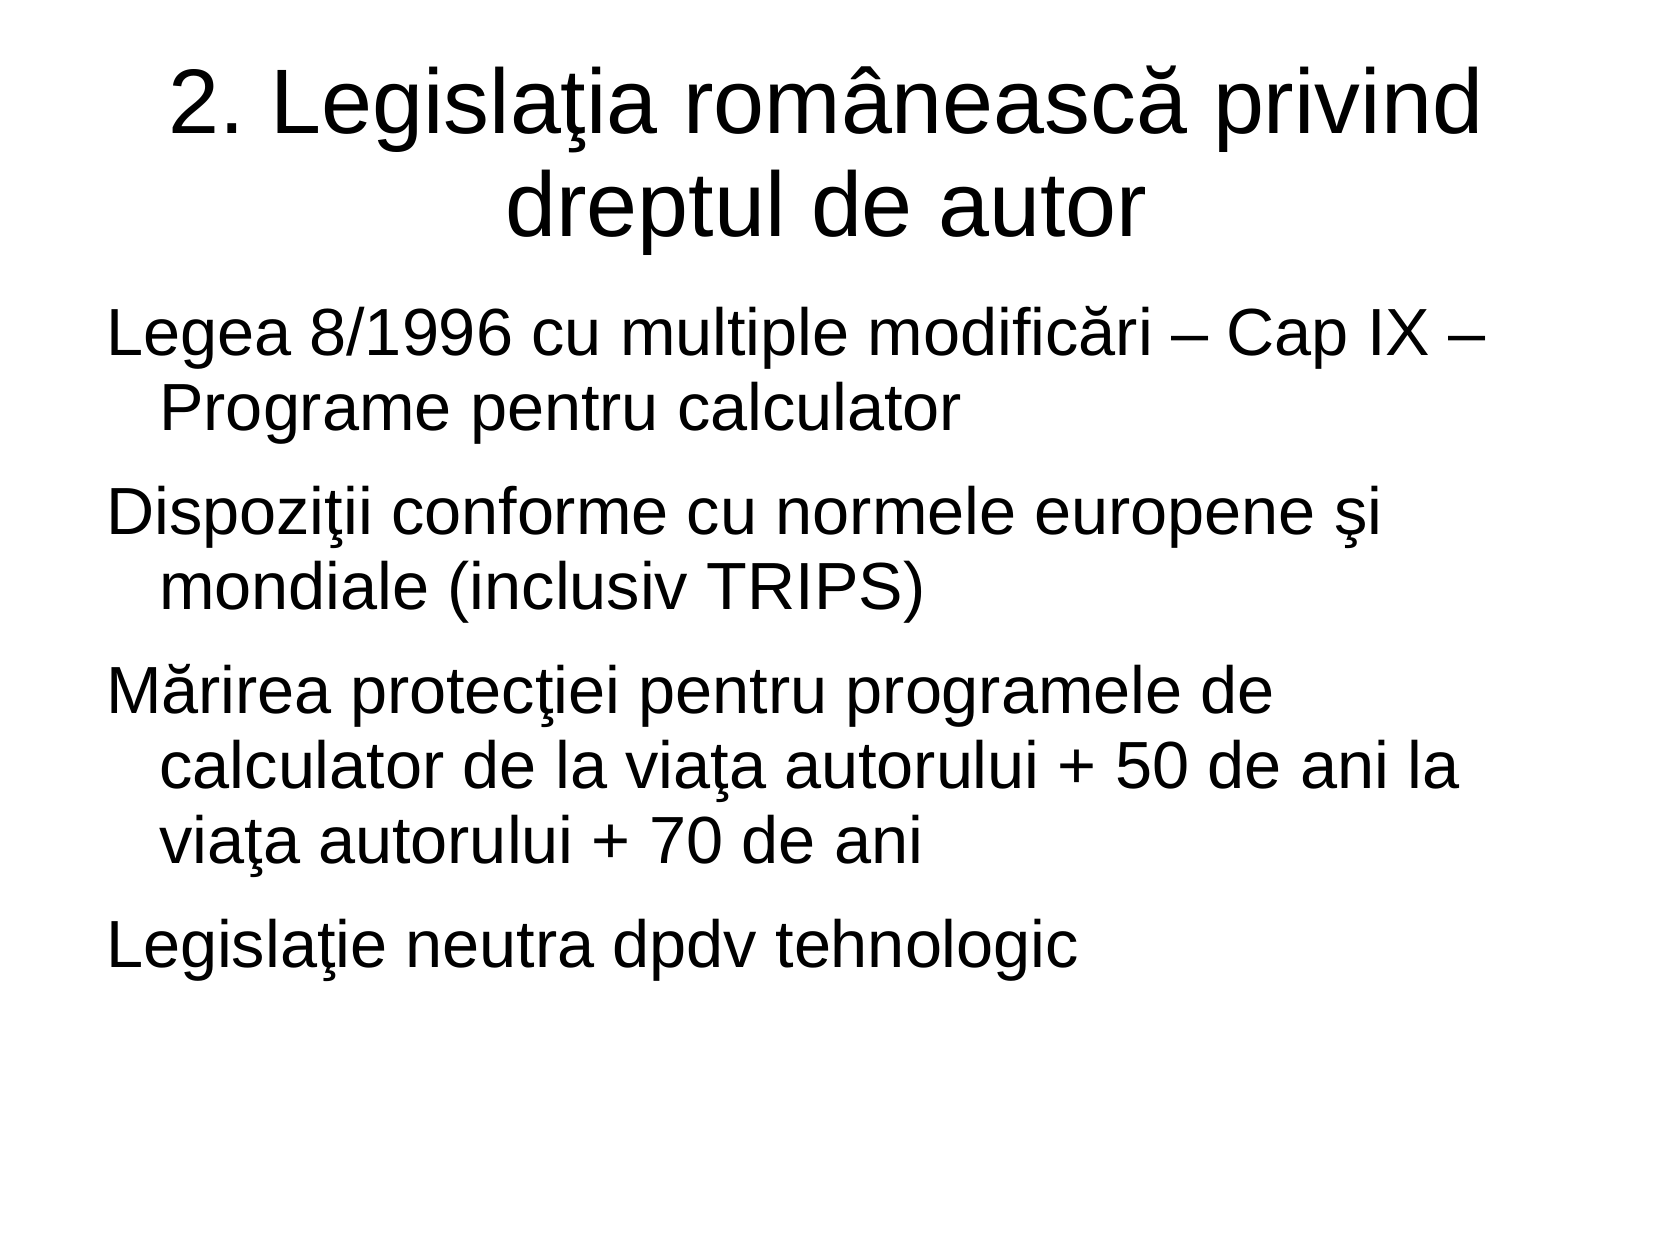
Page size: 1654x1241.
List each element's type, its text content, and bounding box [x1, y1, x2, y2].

list Legea 8/1996 cu multiple modificări – Cap IX – Programe pentru calculator Dispoziţii conforme cu normele europene şi mondiale (inclusiv TRIPS) Mărirea protecţiei pentru programele de calculator de la viaţa autorului + 50 de ani la viaţa autorului + 70 de ani Legislaţie neutra dpdv tehnologic [88, 295, 1577, 1114]
title 2. Legislaţia românească privind dreptul de autor [82, 49, 1571, 257]
